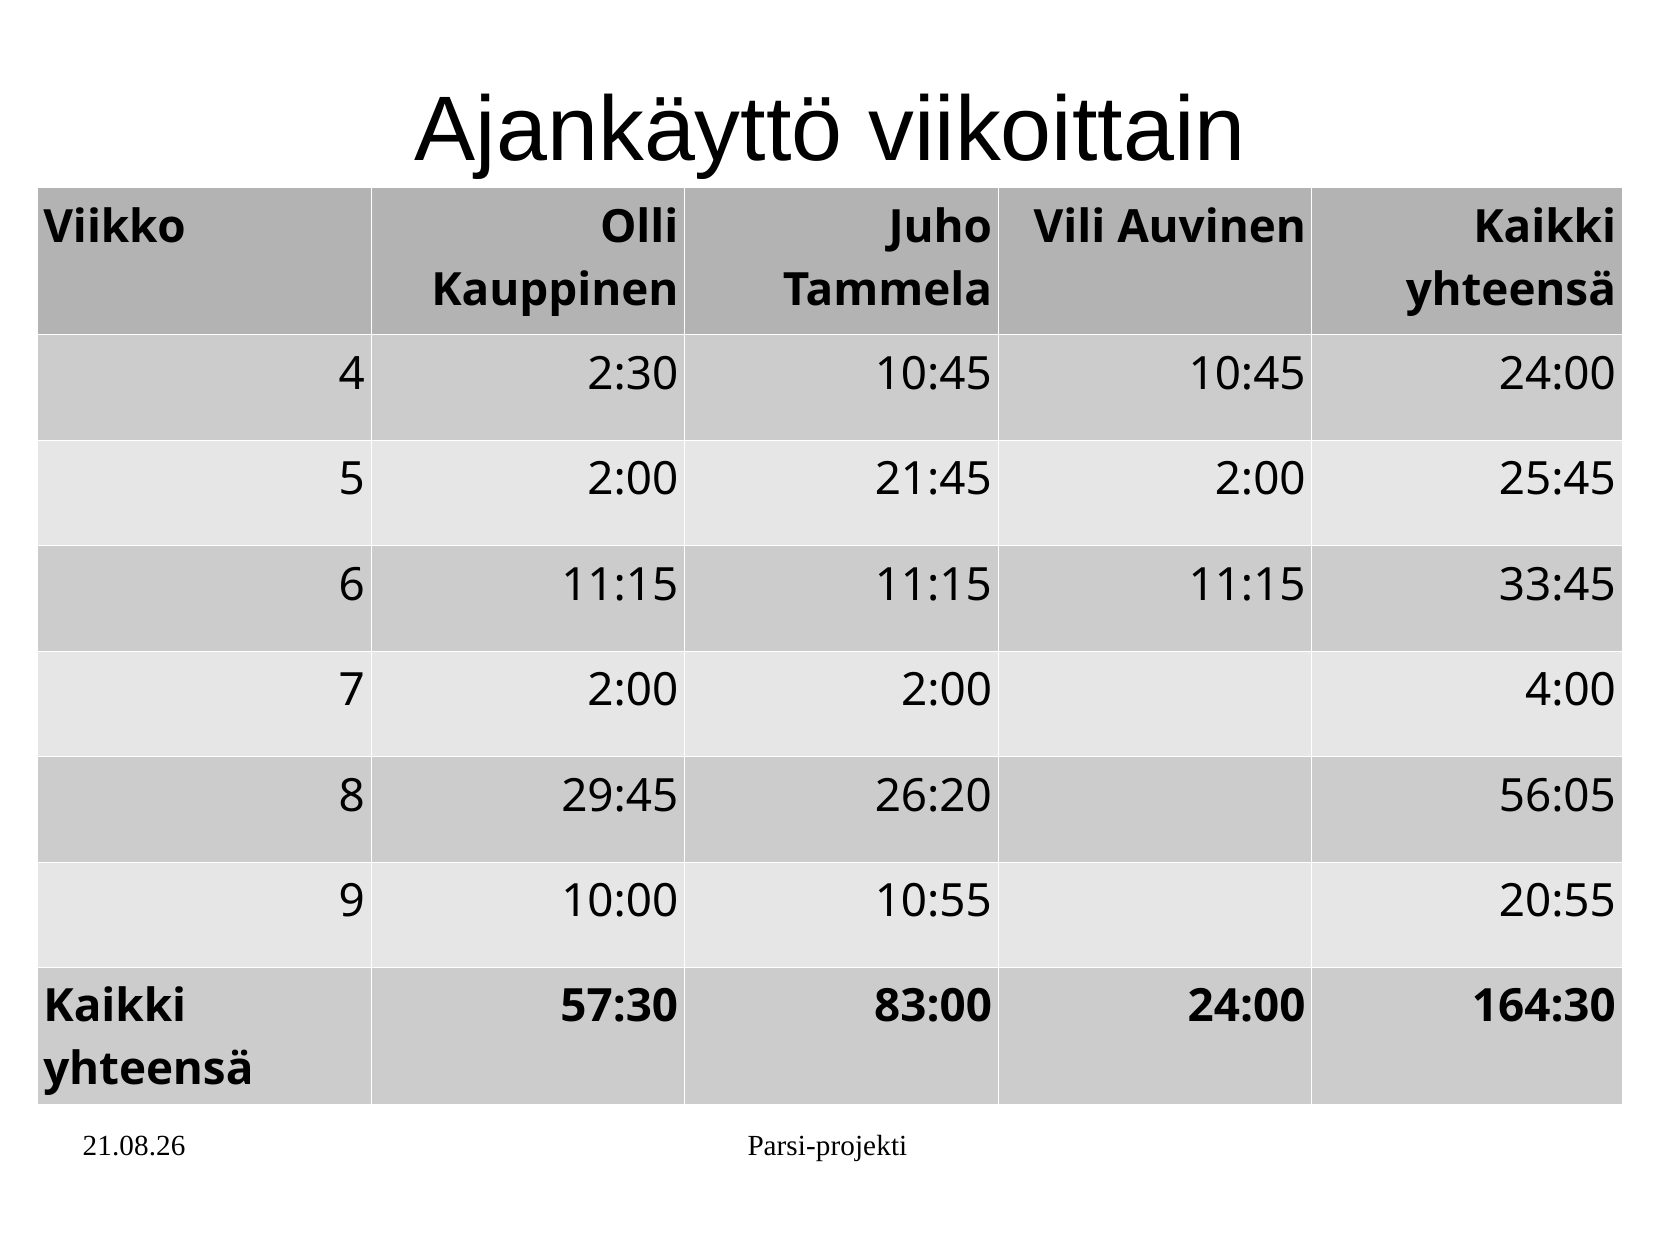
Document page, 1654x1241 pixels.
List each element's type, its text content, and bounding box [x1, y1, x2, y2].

table_header Kaikki yhteensä [1312, 188, 1622, 334]
table_cell Kaikki yhteensä [38, 968, 371, 1104]
table_cell 2:00 [372, 441, 684, 545]
table_header Vili Auvinen [999, 188, 1311, 334]
table_cell [999, 863, 1311, 967]
table_header Juho Tammela [685, 188, 998, 334]
table_cell 10:55 [685, 863, 998, 967]
table_cell 83:00 [685, 968, 998, 1104]
table_cell 11:15 [999, 546, 1311, 651]
table_cell 11:15 [372, 546, 684, 651]
table_cell 57:30 [372, 968, 684, 1104]
table_cell [999, 652, 1311, 756]
table_header Olli Kauppinen [372, 188, 684, 334]
title Ajankäyttö viikoittain [86, 32, 1576, 187]
table_cell 24:00 [999, 968, 1311, 1104]
table_cell 6 [38, 546, 371, 651]
table_cell 5 [38, 441, 371, 545]
table_cell 10:45 [999, 335, 1311, 440]
table_cell [999, 757, 1311, 862]
table_cell 164:30 [1312, 968, 1622, 1104]
table_cell 4 [38, 335, 371, 440]
table_cell 2:30 [372, 335, 684, 440]
table_cell 11:15 [685, 546, 998, 651]
table_cell 26:20 [685, 757, 998, 862]
table_cell 10:00 [372, 863, 684, 967]
table_cell 56:05 [1312, 757, 1622, 862]
table_cell 4:00 [1312, 652, 1622, 756]
table_cell 9 [38, 863, 371, 967]
table_cell 21:45 [685, 441, 998, 545]
table_cell 20:55 [1312, 863, 1622, 967]
table_cell 25:45 [1312, 441, 1622, 545]
table_cell 24:00 [1312, 335, 1622, 440]
table_cell 29:45 [372, 757, 684, 862]
table_cell 2:00 [372, 652, 684, 756]
table_cell 33:45 [1312, 546, 1622, 651]
table_cell 7 [38, 652, 371, 756]
table_header Viikko [38, 188, 371, 334]
table_cell 10:45 [685, 335, 998, 440]
table_cell 2:00 [999, 441, 1311, 545]
table_cell 8 [38, 757, 371, 862]
table_cell 2:00 [685, 652, 998, 756]
